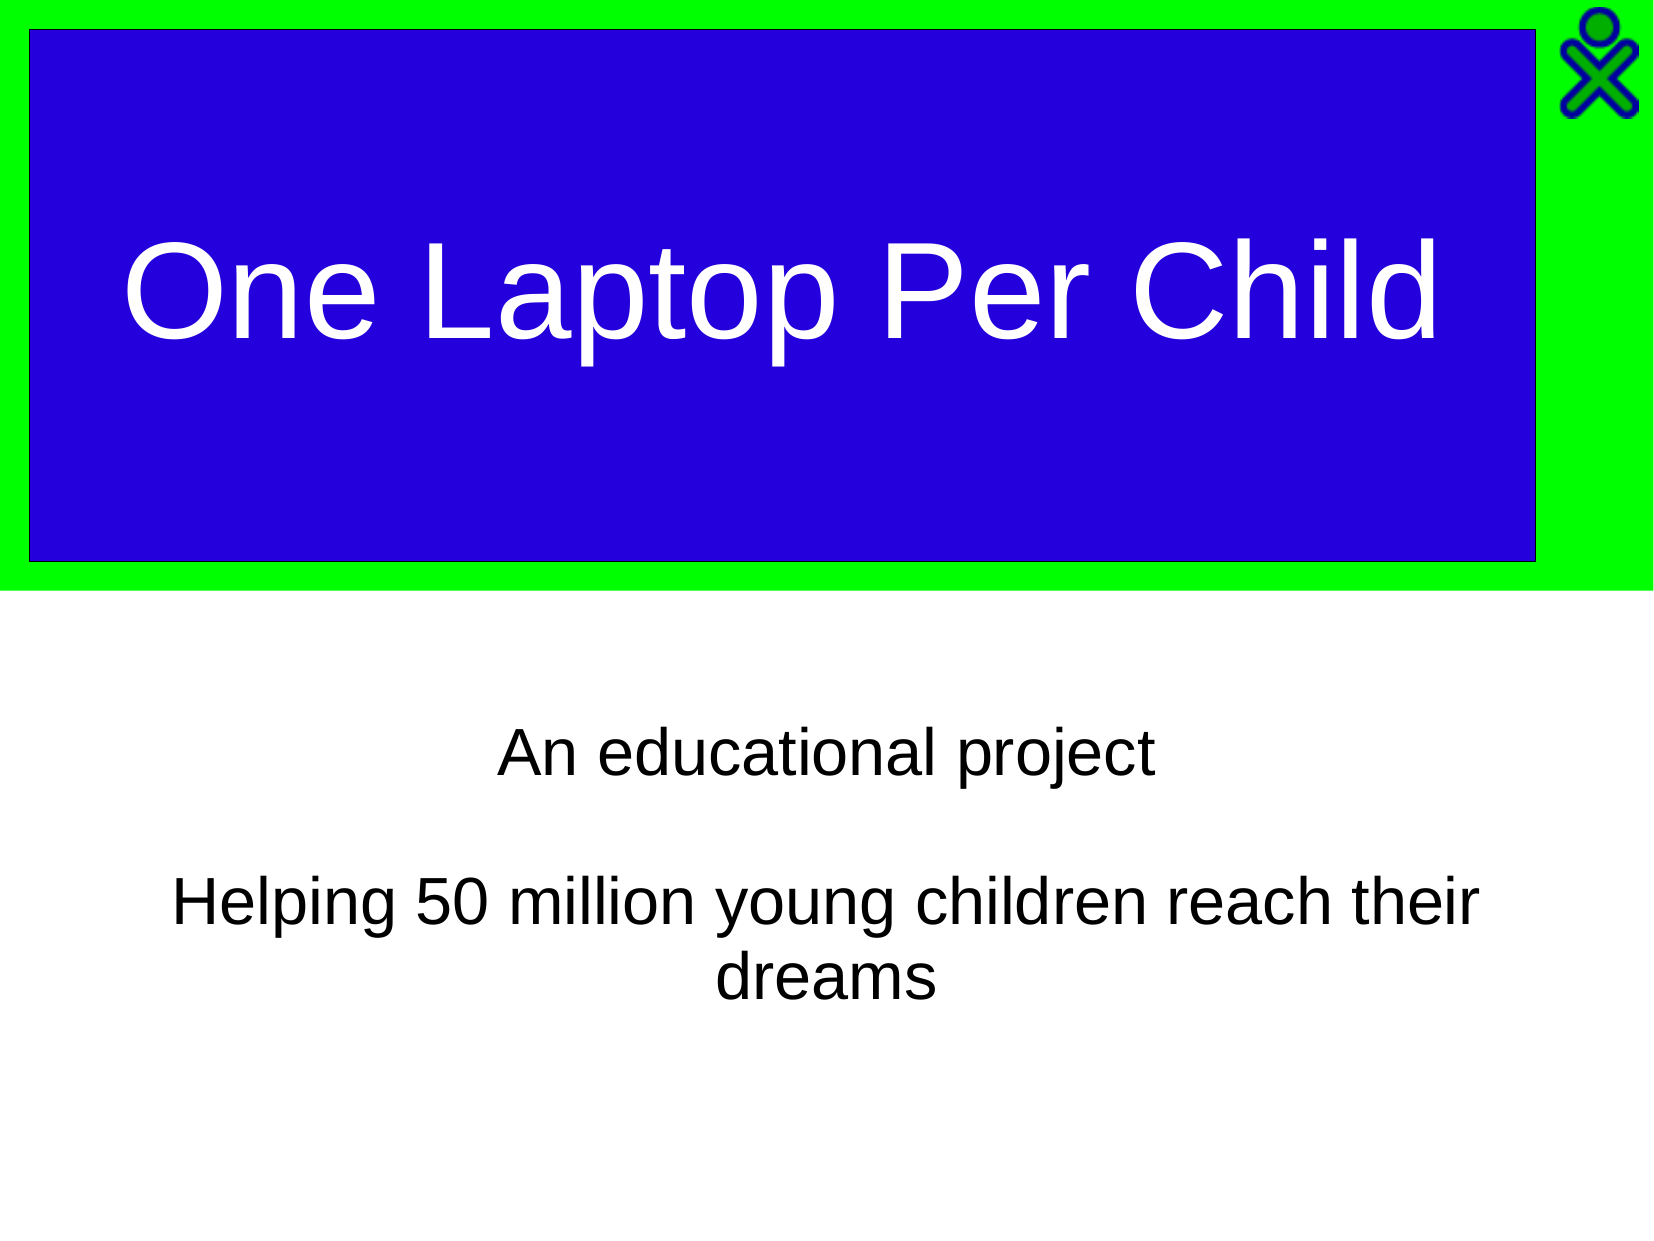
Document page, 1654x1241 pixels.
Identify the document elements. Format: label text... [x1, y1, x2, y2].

title One Laptop Per Child [59, 49, 1506, 532]
picture [1559, 7, 1639, 119]
subtitle An educational project Helping 50 million young children reach their dreams [82, 627, 1571, 1102]
